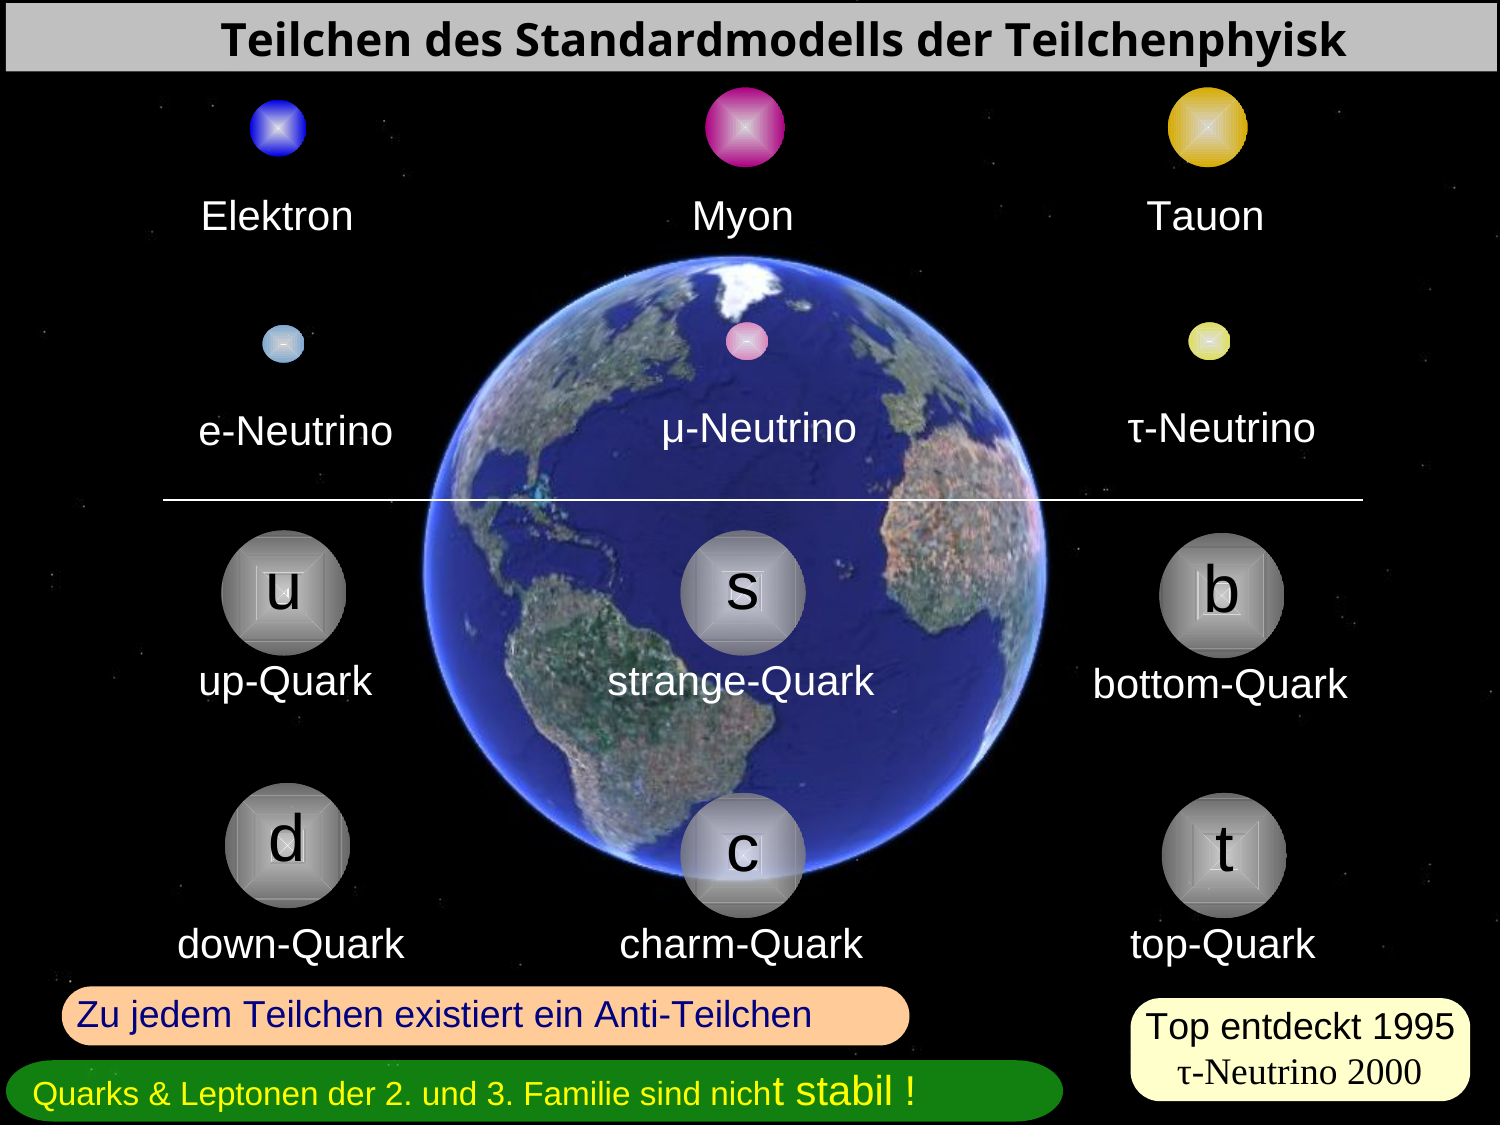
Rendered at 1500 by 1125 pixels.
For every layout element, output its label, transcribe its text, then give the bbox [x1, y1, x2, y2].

text_box Zu jedem Teilchen existiert ein Anti-Teilchen [61, 986, 910, 1046]
text_box d [225, 783, 351, 909]
text_box Myon [677, 185, 809, 247]
text_box Elektron [185, 185, 369, 247]
text_box up-Quark [183, 650, 388, 713]
text_box down-Quark [162, 912, 420, 975]
text_box u [221, 530, 347, 650]
text_box [1167, 87, 1248, 168]
text_box Tauon [1131, 185, 1280, 247]
picture [0, 0, 1500, 1125]
text_box strange-Quark [592, 650, 890, 713]
text_box [726, 322, 769, 361]
text_box bottom-Quark [1077, 652, 1363, 715]
text_box charm-Quark [604, 912, 879, 975]
text_box c [680, 792, 806, 912]
text_box top-Quark [1115, 912, 1331, 975]
title Teilchen des Standardmodells der Teilchenphyisk [5, 3, 1497, 72]
text_box τ-Neutrino [1112, 397, 1332, 460]
text_box t [1161, 792, 1287, 912]
text_box b [1159, 533, 1285, 652]
text_box s [680, 530, 806, 650]
text_box [249, 100, 307, 157]
text_box [1188, 322, 1231, 361]
text_box e-Neutrino [183, 400, 409, 463]
text_box [262, 325, 305, 363]
text_box μ-Neutrino [646, 397, 873, 460]
text_box [705, 87, 785, 168]
text_box Top entdeckt 1995 τ-Neutrino 2000 [1130, 998, 1471, 1102]
text_box Quarks & Leptonen der 2. und 3. Familie sind nicht stabil ! [5, 1060, 1064, 1122]
